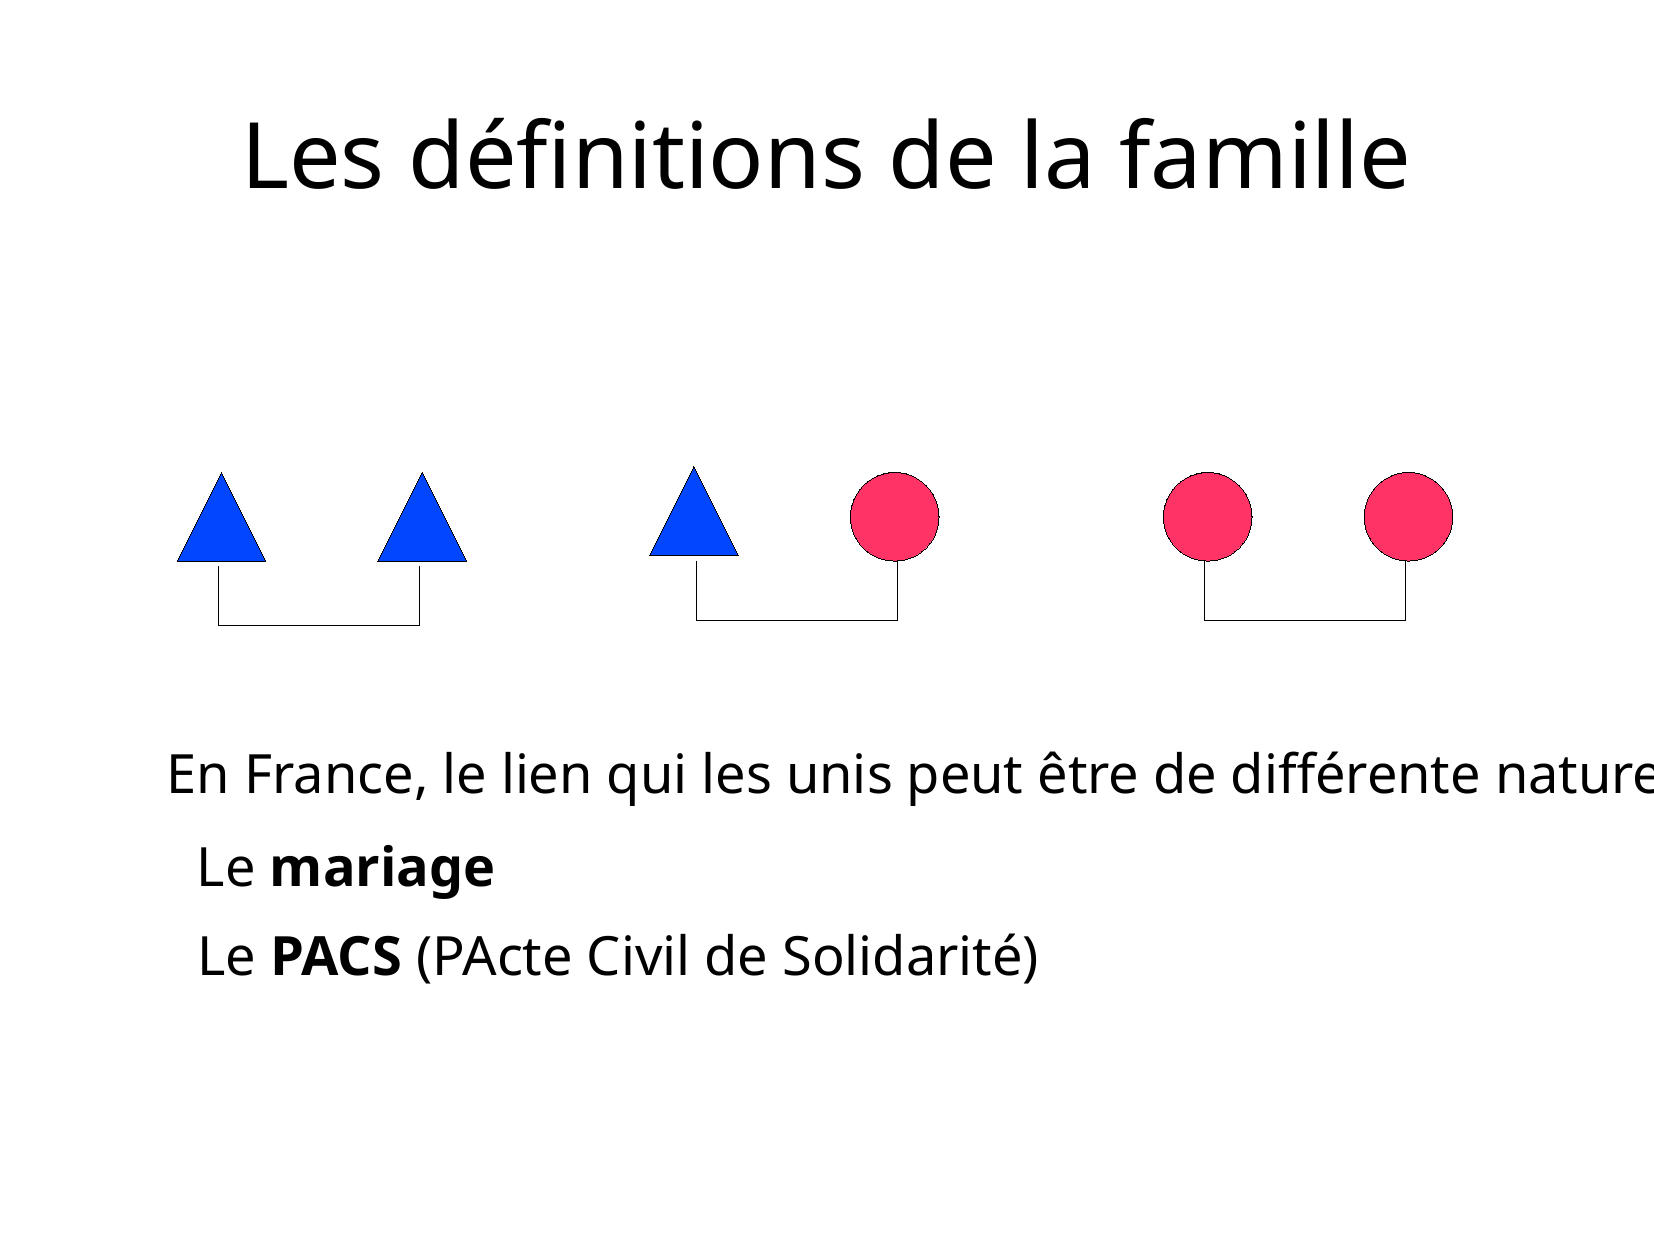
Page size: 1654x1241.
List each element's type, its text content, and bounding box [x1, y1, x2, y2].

text_box Le mariage [181, 826, 591, 905]
text_box [1364, 472, 1453, 562]
title Les définitions de la famille [82, 49, 1571, 257]
text_box [649, 466, 739, 556]
text_box [1163, 472, 1253, 562]
text_box [377, 472, 467, 562]
text_box [177, 472, 266, 562]
text_box En France, le lien qui les unis peut être de différente nature : [151, 733, 1506, 811]
text_box [850, 472, 940, 562]
text_box Le PACS (PActe Civil de Solidarité) [182, 915, 1013, 993]
